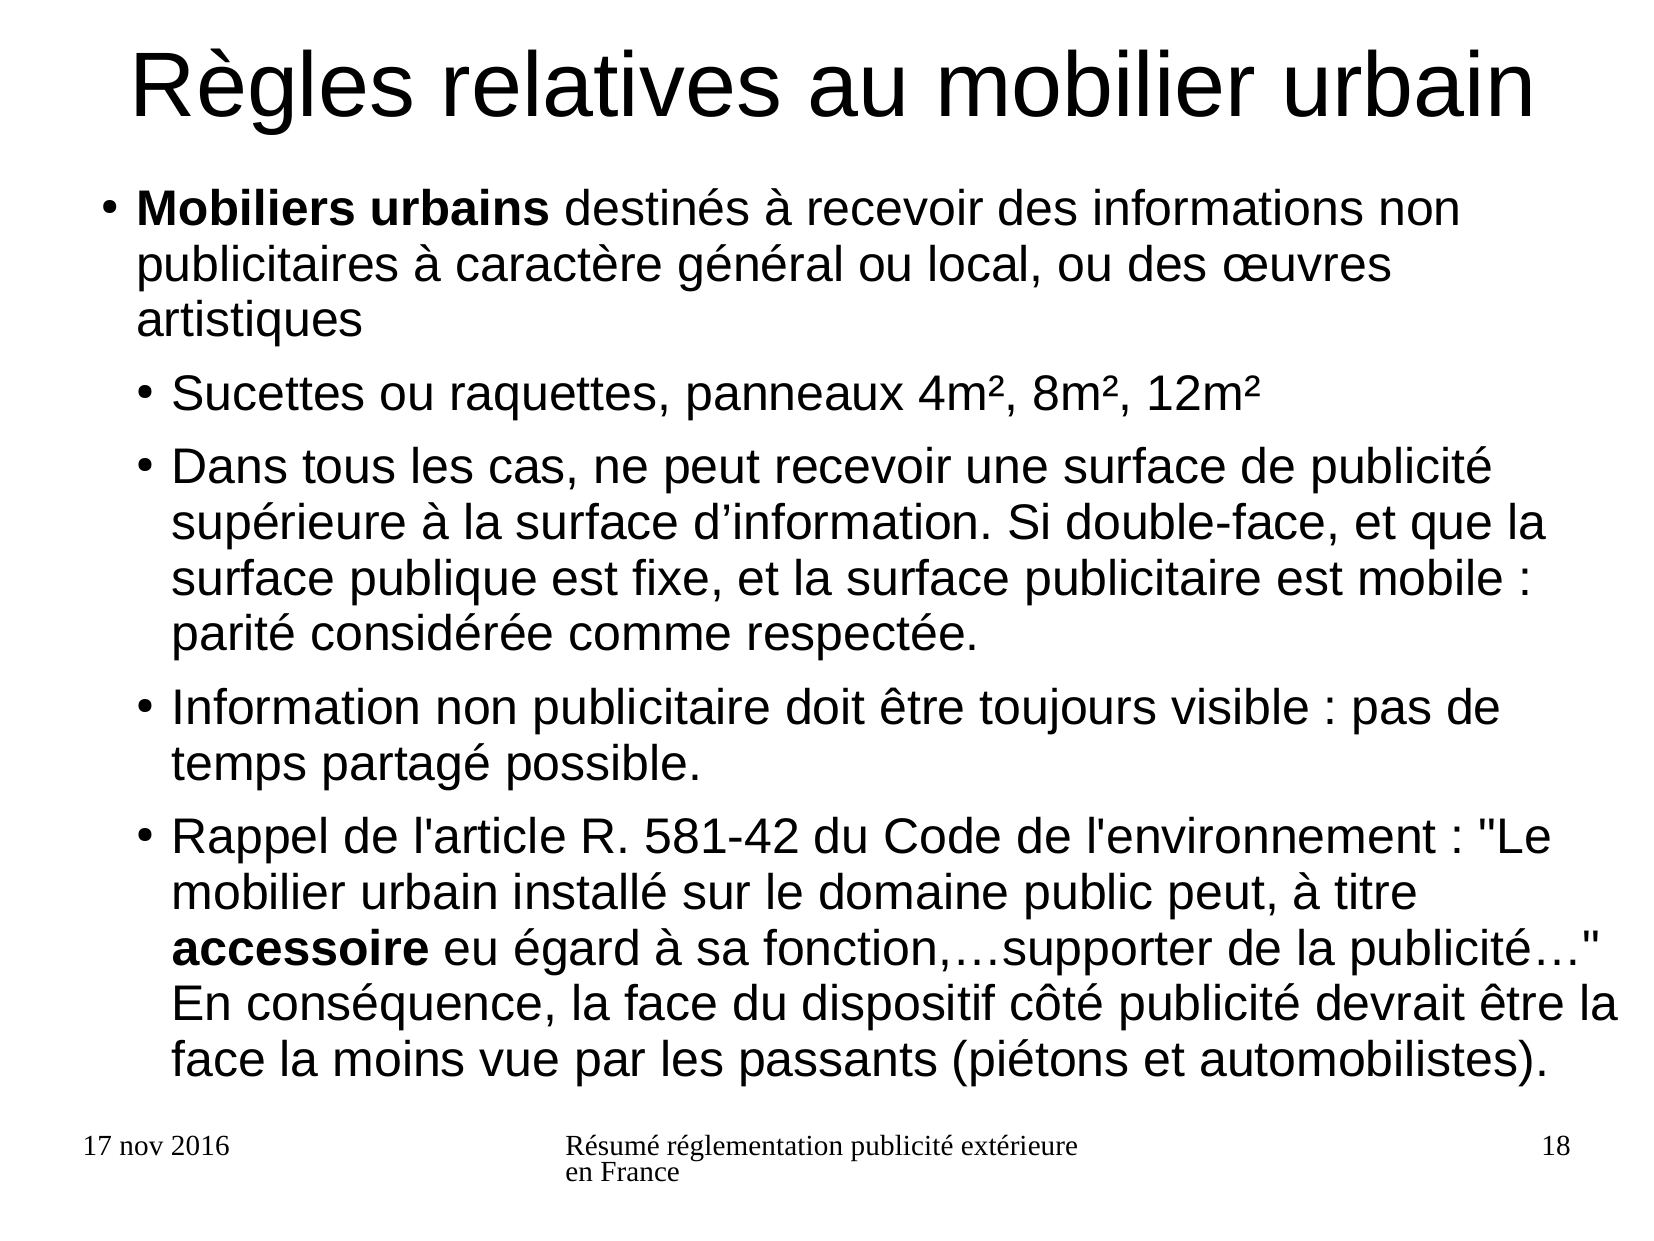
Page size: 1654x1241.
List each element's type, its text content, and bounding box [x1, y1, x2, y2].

title Règles relatives au mobilier urbain [90, 19, 1579, 151]
text_box [45, 165, 1646, 1066]
text_box Mobiliers urbains destinés à recevoir des informations non publicitaires à caractère général ou local, ou des œuvres artistiques Sucettes ou raquettes, panneaux 4m², 8m², 12m² Dans tous les cas, ne peut recevoir une surface de publicité supérieure à la surface d’information. Si double-face, et que la surface publique est fixe, et la surface publicitaire est mobile : parité considérée comme respectée. Information non publicitaire doit être toujours visible : pas de temps partagé possible. Rappel de l'article R. 581-42 du Code de l'environnement : "Le mobilier urbain installé sur le domaine public peut, à titre accessoire eu égard à sa fonction,…supporter de la publicité…" En conséquence, la face du dispositif côté publicité devrait être la face la moins vue par les passants (piétons et automobilistes). [30, 180, 1631, 1186]
